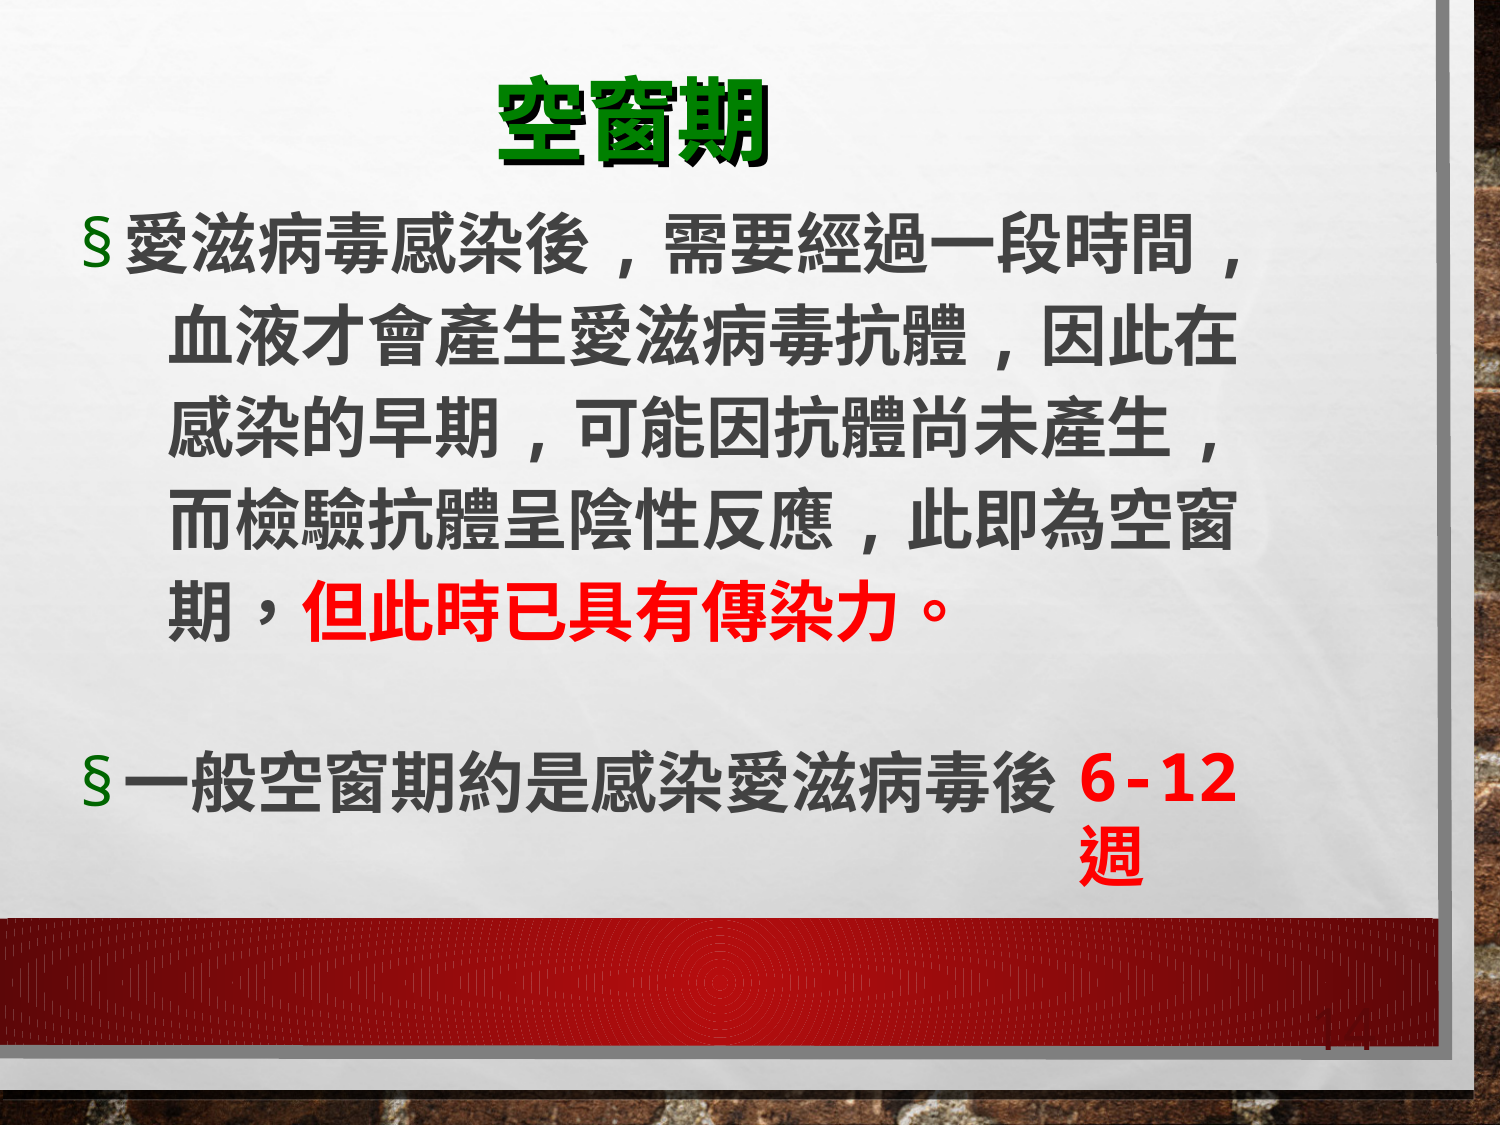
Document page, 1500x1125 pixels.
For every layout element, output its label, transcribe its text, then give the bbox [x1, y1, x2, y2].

text_box 14 [1187, 984, 1500, 1060]
text_box 愛滋病毒感染後,需要經過一段時間,血液才會產生愛滋病毒抗體,因此在感染的早期,可能因抗體尚未產生,而檢驗抗體呈陰性反應,此即為空窗期，但此時已具有傳染力。 一般空窗期約是感染愛滋病毒後 [64, 182, 1315, 830]
text_box 6-12週 [1063, 727, 1334, 823]
text_box 空窗期 [478, 55, 784, 180]
